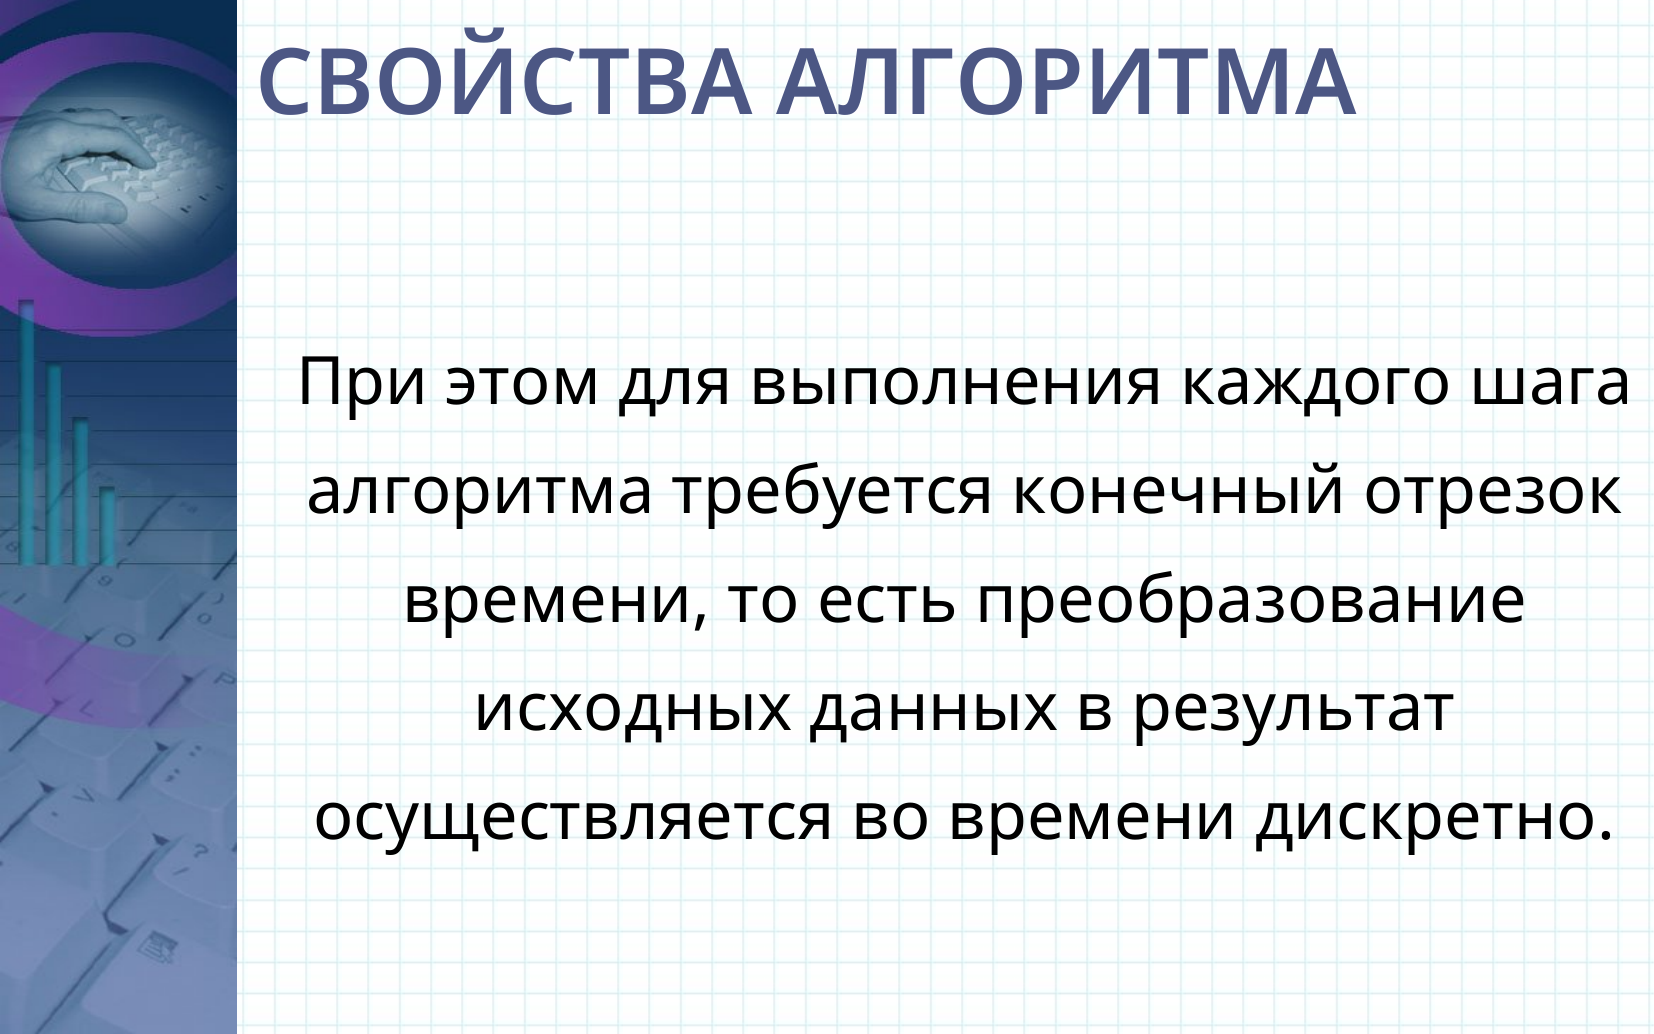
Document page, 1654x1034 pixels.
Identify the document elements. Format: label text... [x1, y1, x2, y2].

picture [0, 0, 1654, 1034]
subtitle При этом для выполнения каждого шага алгоритма требуется конечный отрезок времени, то есть преобразование исходных данных в результат осуществляется во времени дискретно. [254, 150, 1640, 1024]
title СВОЙСТВА АЛГОРИТМА [254, 0, 1640, 150]
